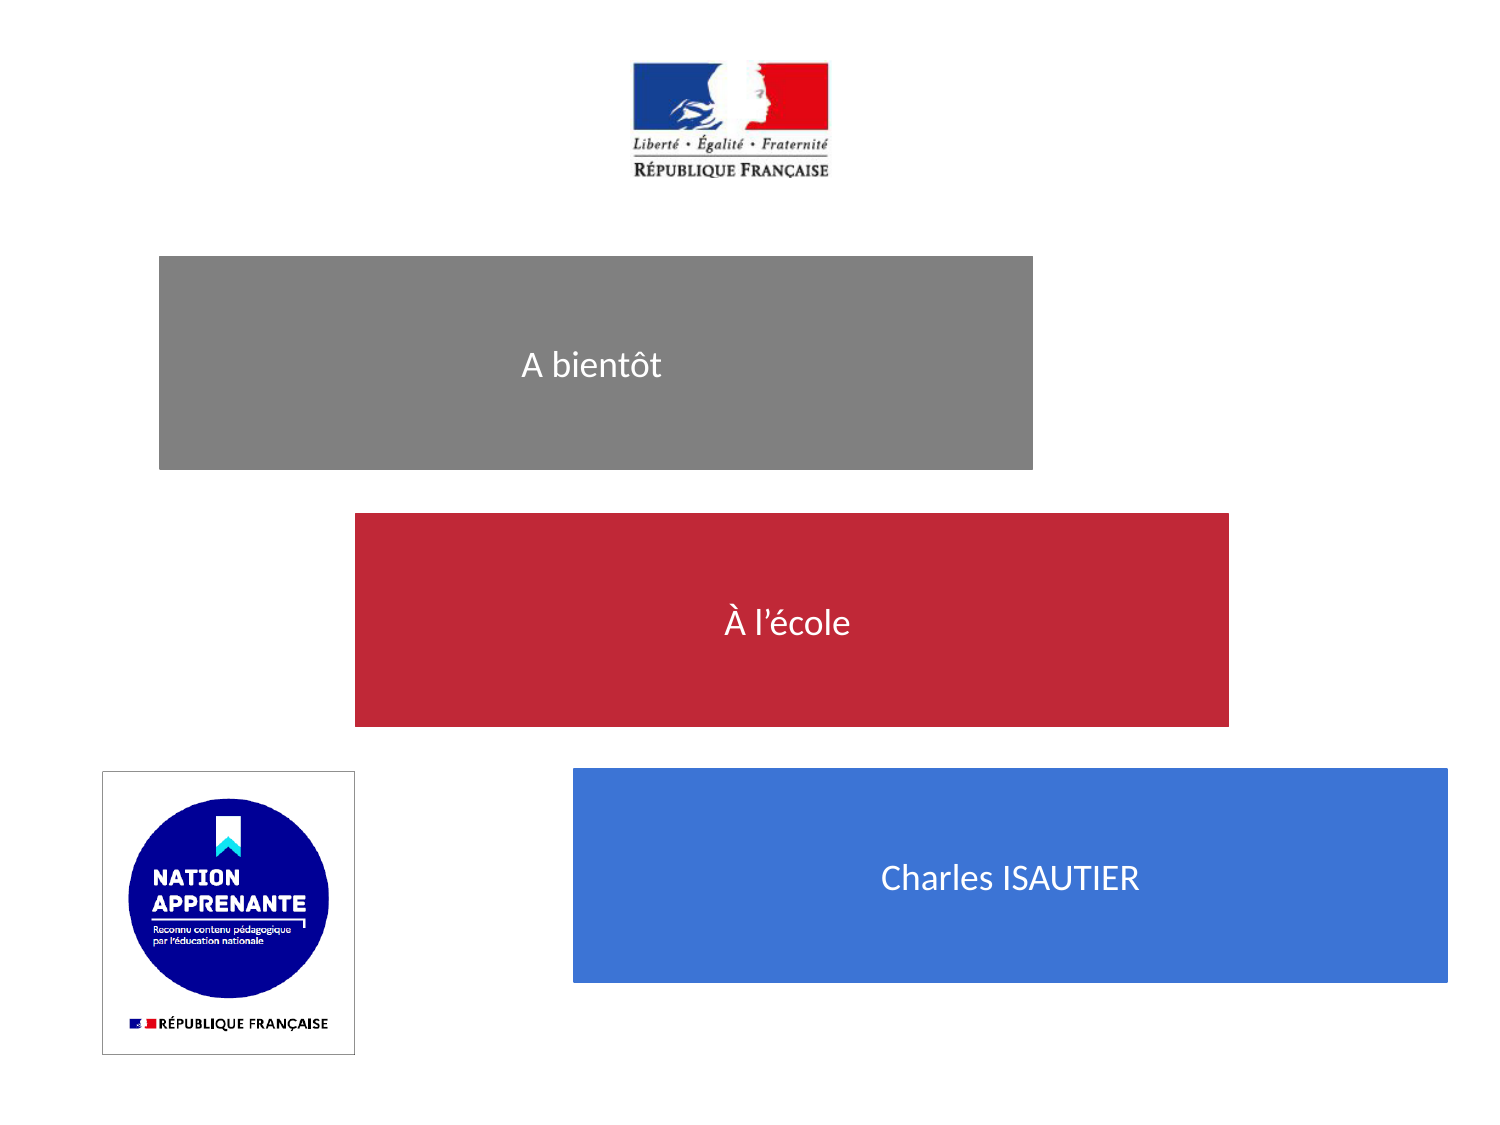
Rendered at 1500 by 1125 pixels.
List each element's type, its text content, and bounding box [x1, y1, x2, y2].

text_box Charles ISAUTIER [574, 769, 1447, 982]
picture [100, 769, 356, 1056]
text_box A bientôt [159, 256, 1033, 470]
picture [630, 60, 832, 178]
text_box À l’école [355, 513, 1229, 727]
